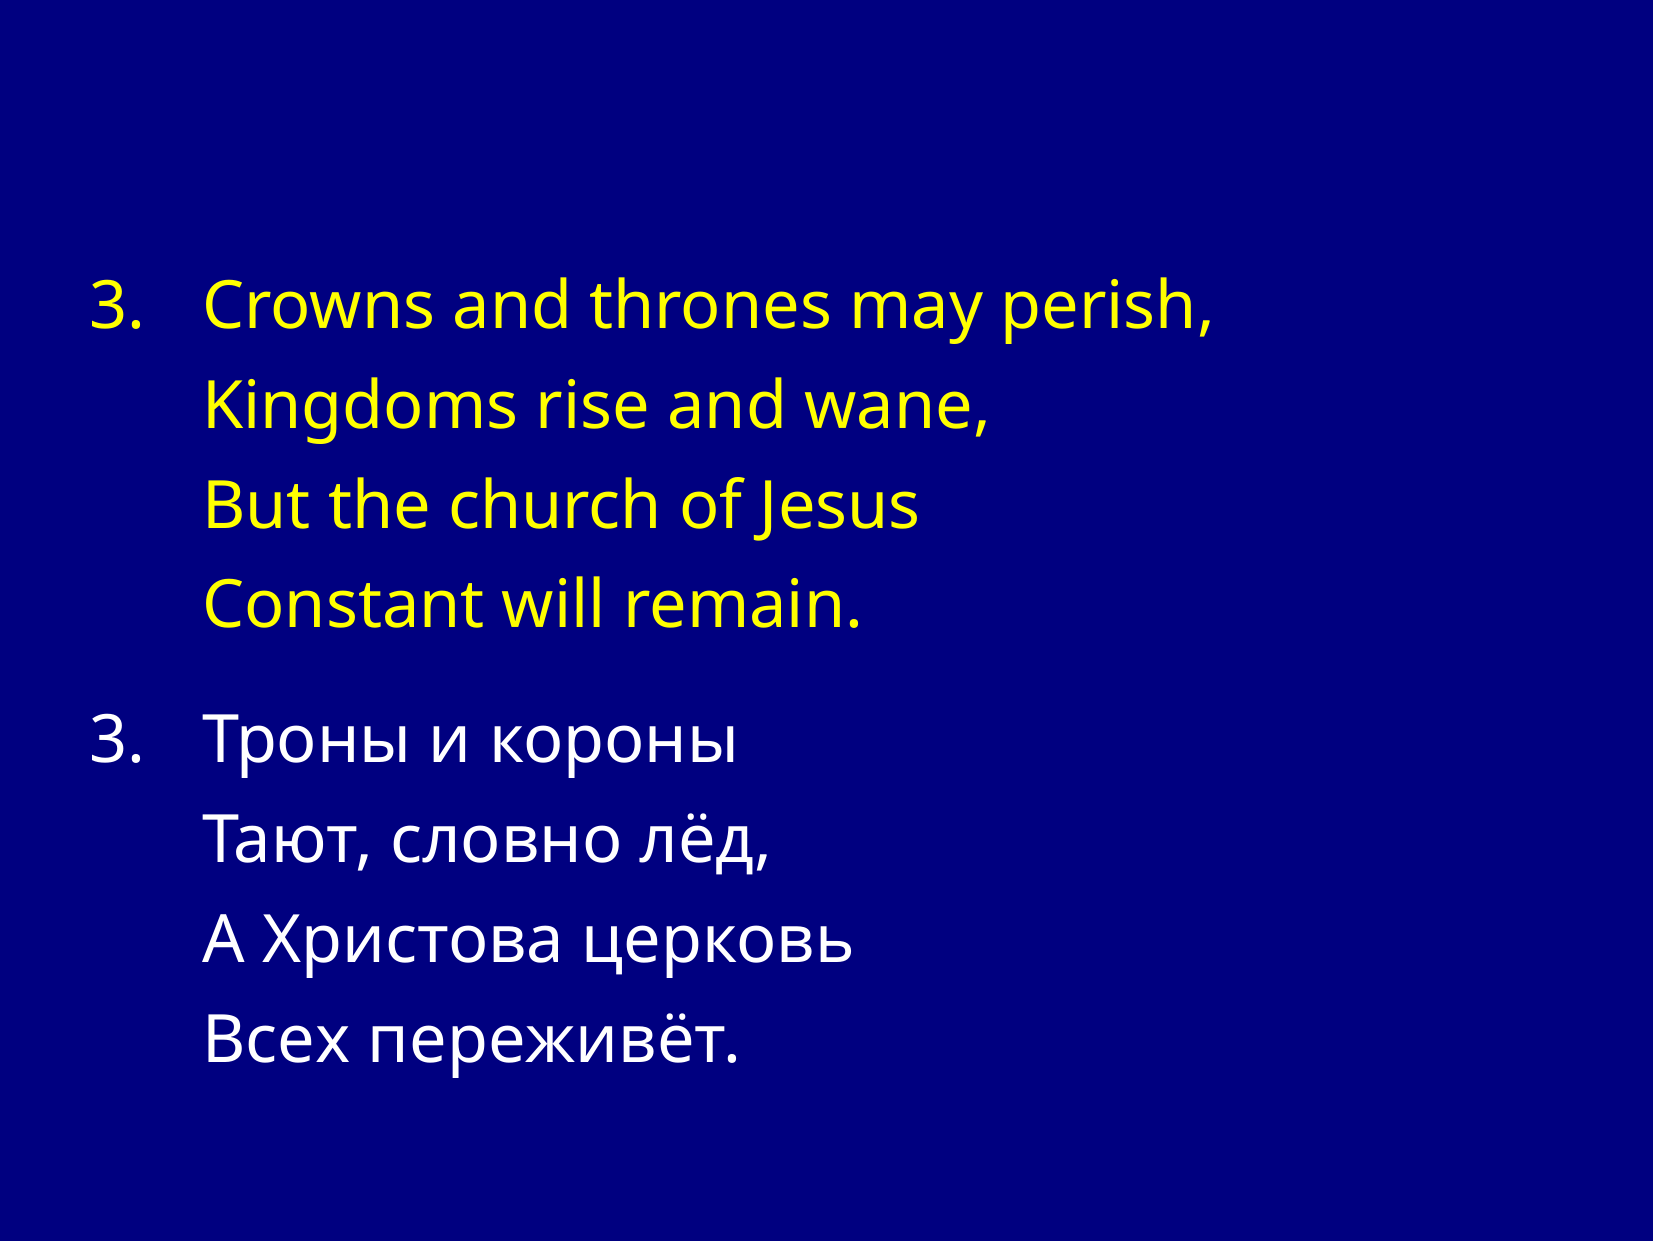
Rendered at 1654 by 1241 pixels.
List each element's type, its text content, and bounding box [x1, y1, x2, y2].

text_box 3. Троны и короны Тают, словно лёд, А Христова церковь Всех переживёт. [75, 675, 1576, 1163]
text_box 3. Crowns and thrones may perish, Kingdoms rise and wane, But the church of Jesus Constant will remain. [75, 150, 1576, 638]
